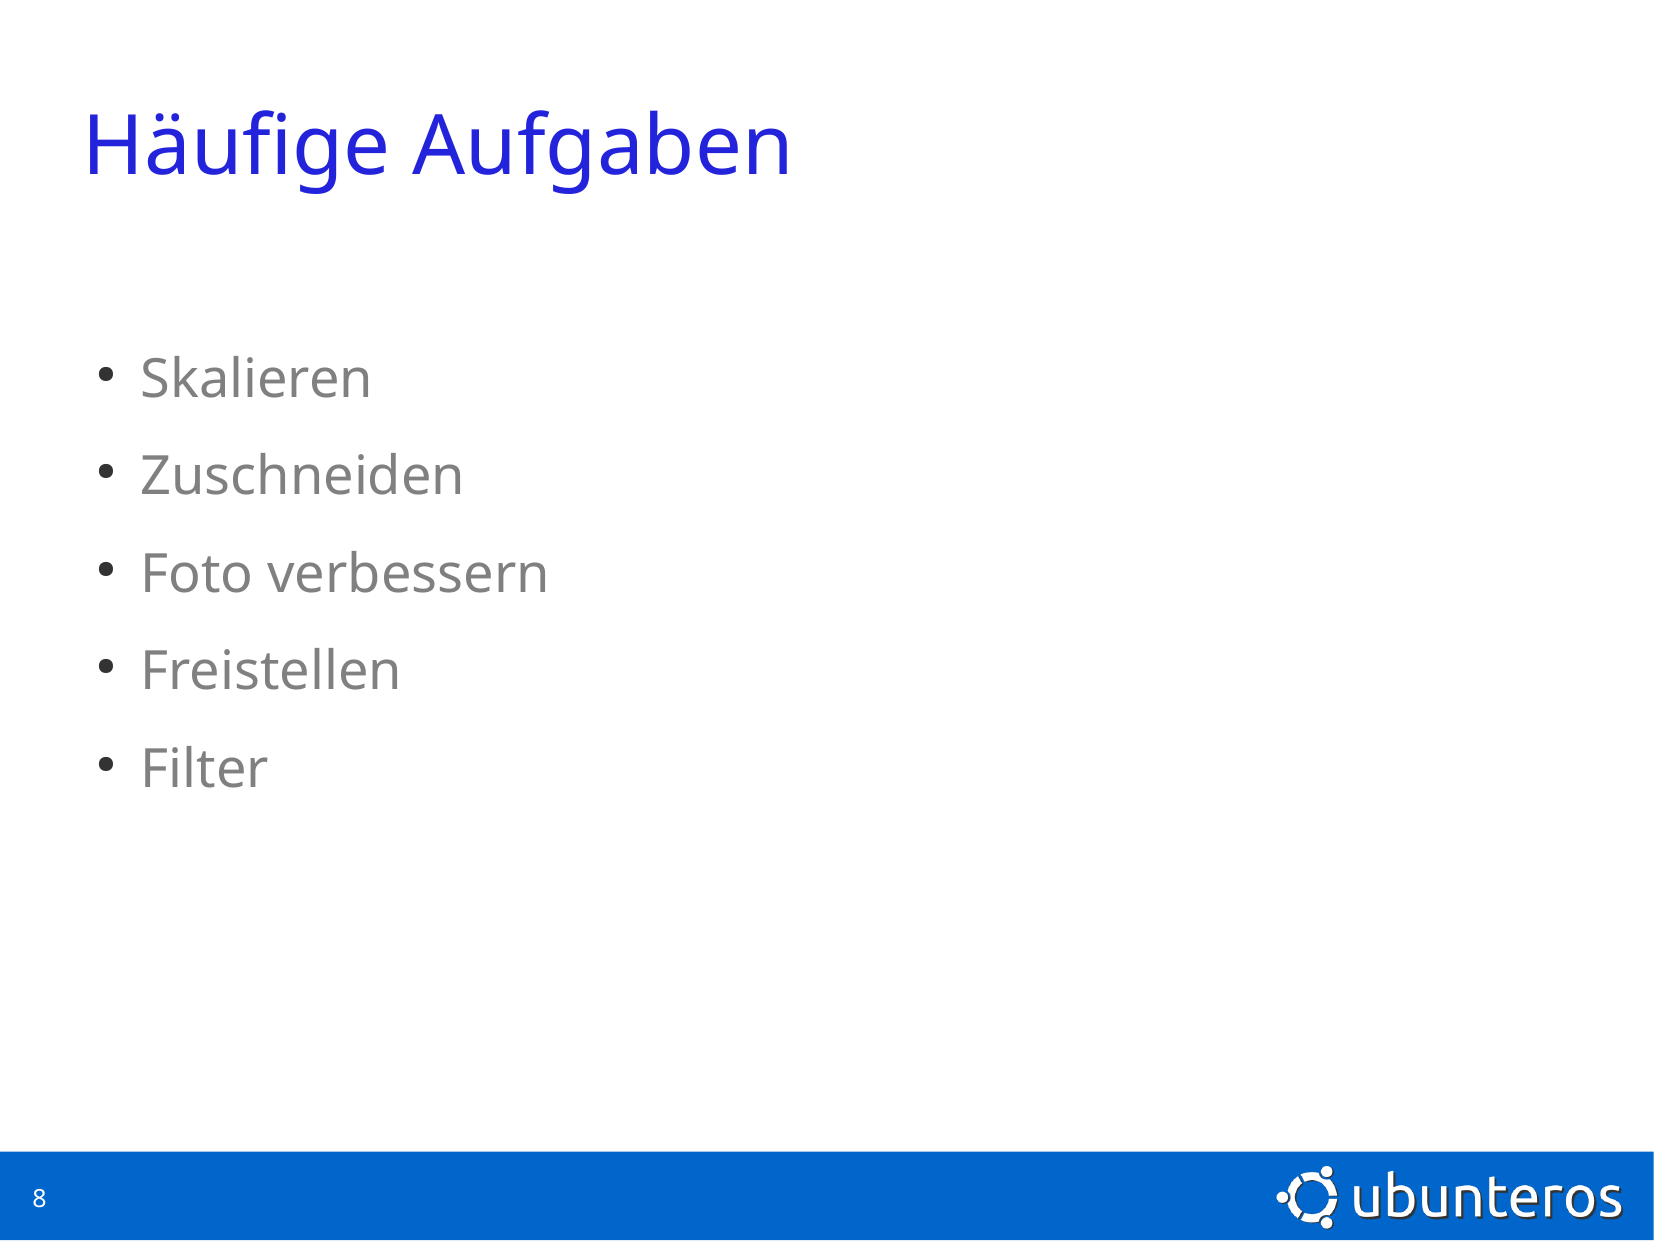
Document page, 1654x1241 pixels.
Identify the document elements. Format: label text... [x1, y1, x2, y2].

title Häufige Aufgaben [82, 37, 1571, 245]
list Skalieren Zuschneiden Foto verbessern Freistellen Filter [87, 301, 1579, 1022]
picture [1269, 1157, 1635, 1235]
